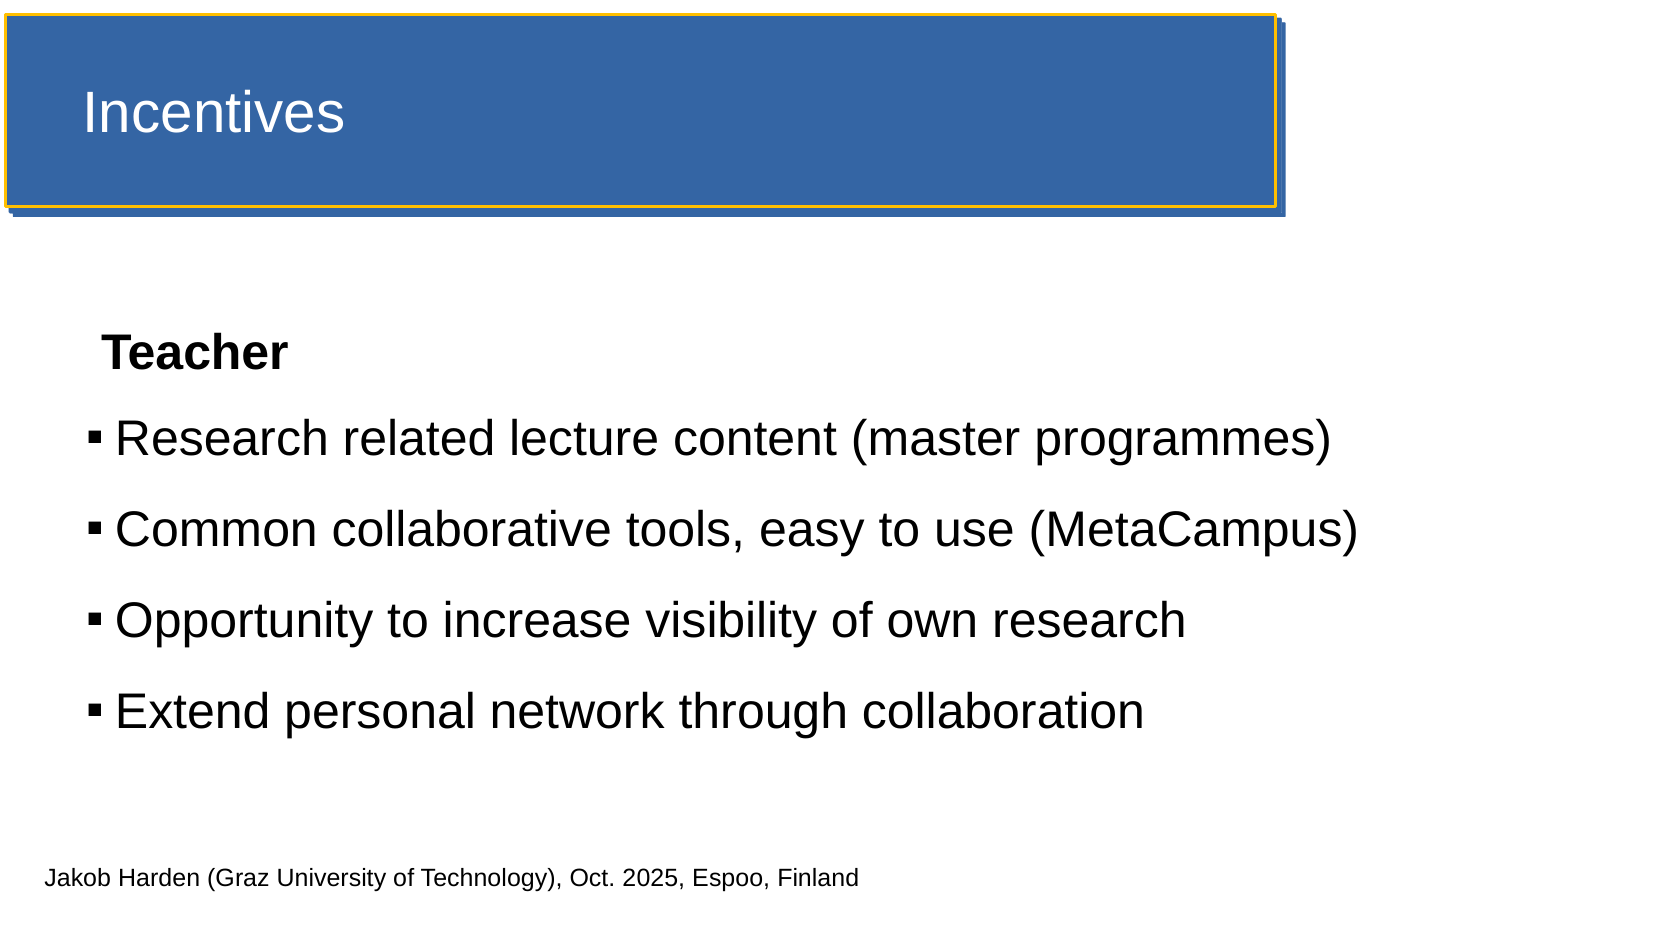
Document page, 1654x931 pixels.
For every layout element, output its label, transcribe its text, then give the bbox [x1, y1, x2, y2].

text_box Teacher Research related lecture content (master programmes) Common collaborative tools, easy to use (MetaCampus) Opportunity to increase visibility of own research Extend personal network through collaboration [88, 324, 1565, 796]
title Incentives [82, 35, 1235, 189]
